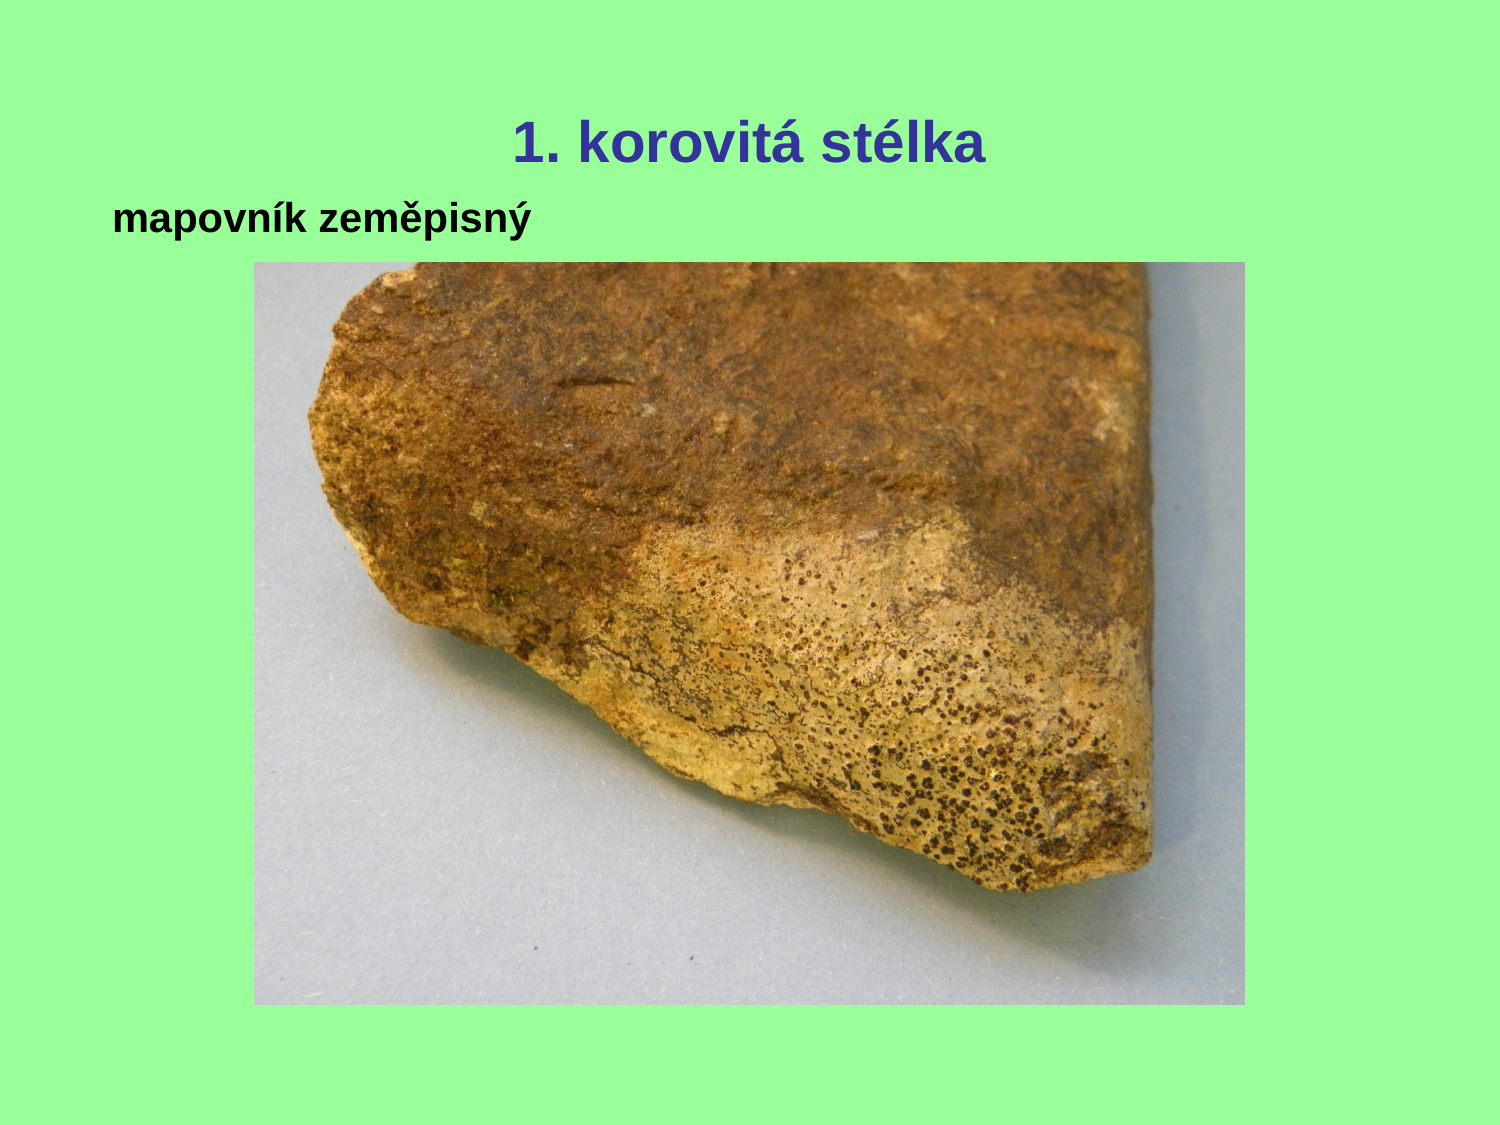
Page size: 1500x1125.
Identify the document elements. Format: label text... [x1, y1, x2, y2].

title 1. korovitá stélka [75, 45, 1426, 233]
picture [254, 262, 1245, 1005]
text_box mapovník zeměpisný [97, 183, 547, 249]
